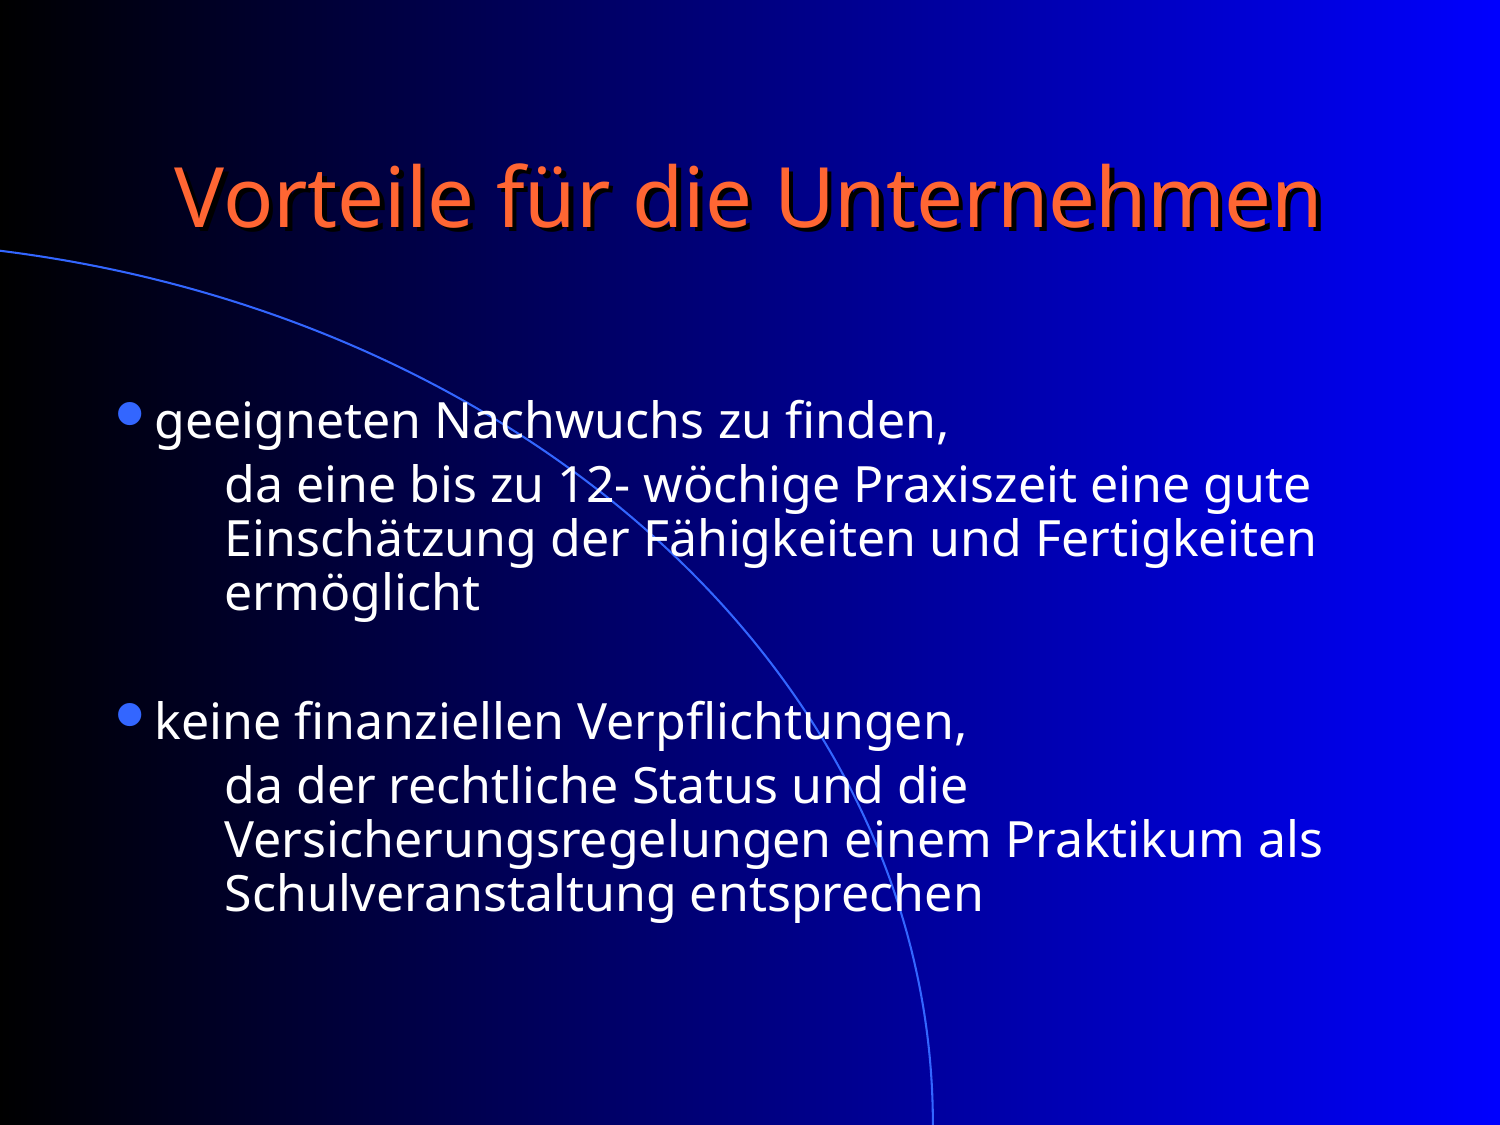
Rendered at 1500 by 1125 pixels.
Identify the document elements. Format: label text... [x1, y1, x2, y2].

title Vorteile für die Unternehmen [112, 99, 1388, 288]
list geeigneten Nachwuchs zu finden, da eine bis zu 12- wöchige Praxiszeit eine gute Einschätzung der Fähigkeiten und Fertigkeiten ermöglicht keine finanziellen Verpflichtungen, da der rechtliche Status und die Versicherungsregelungen einem Praktikum als Schulveranstaltung entsprechen [99, 387, 1375, 931]
